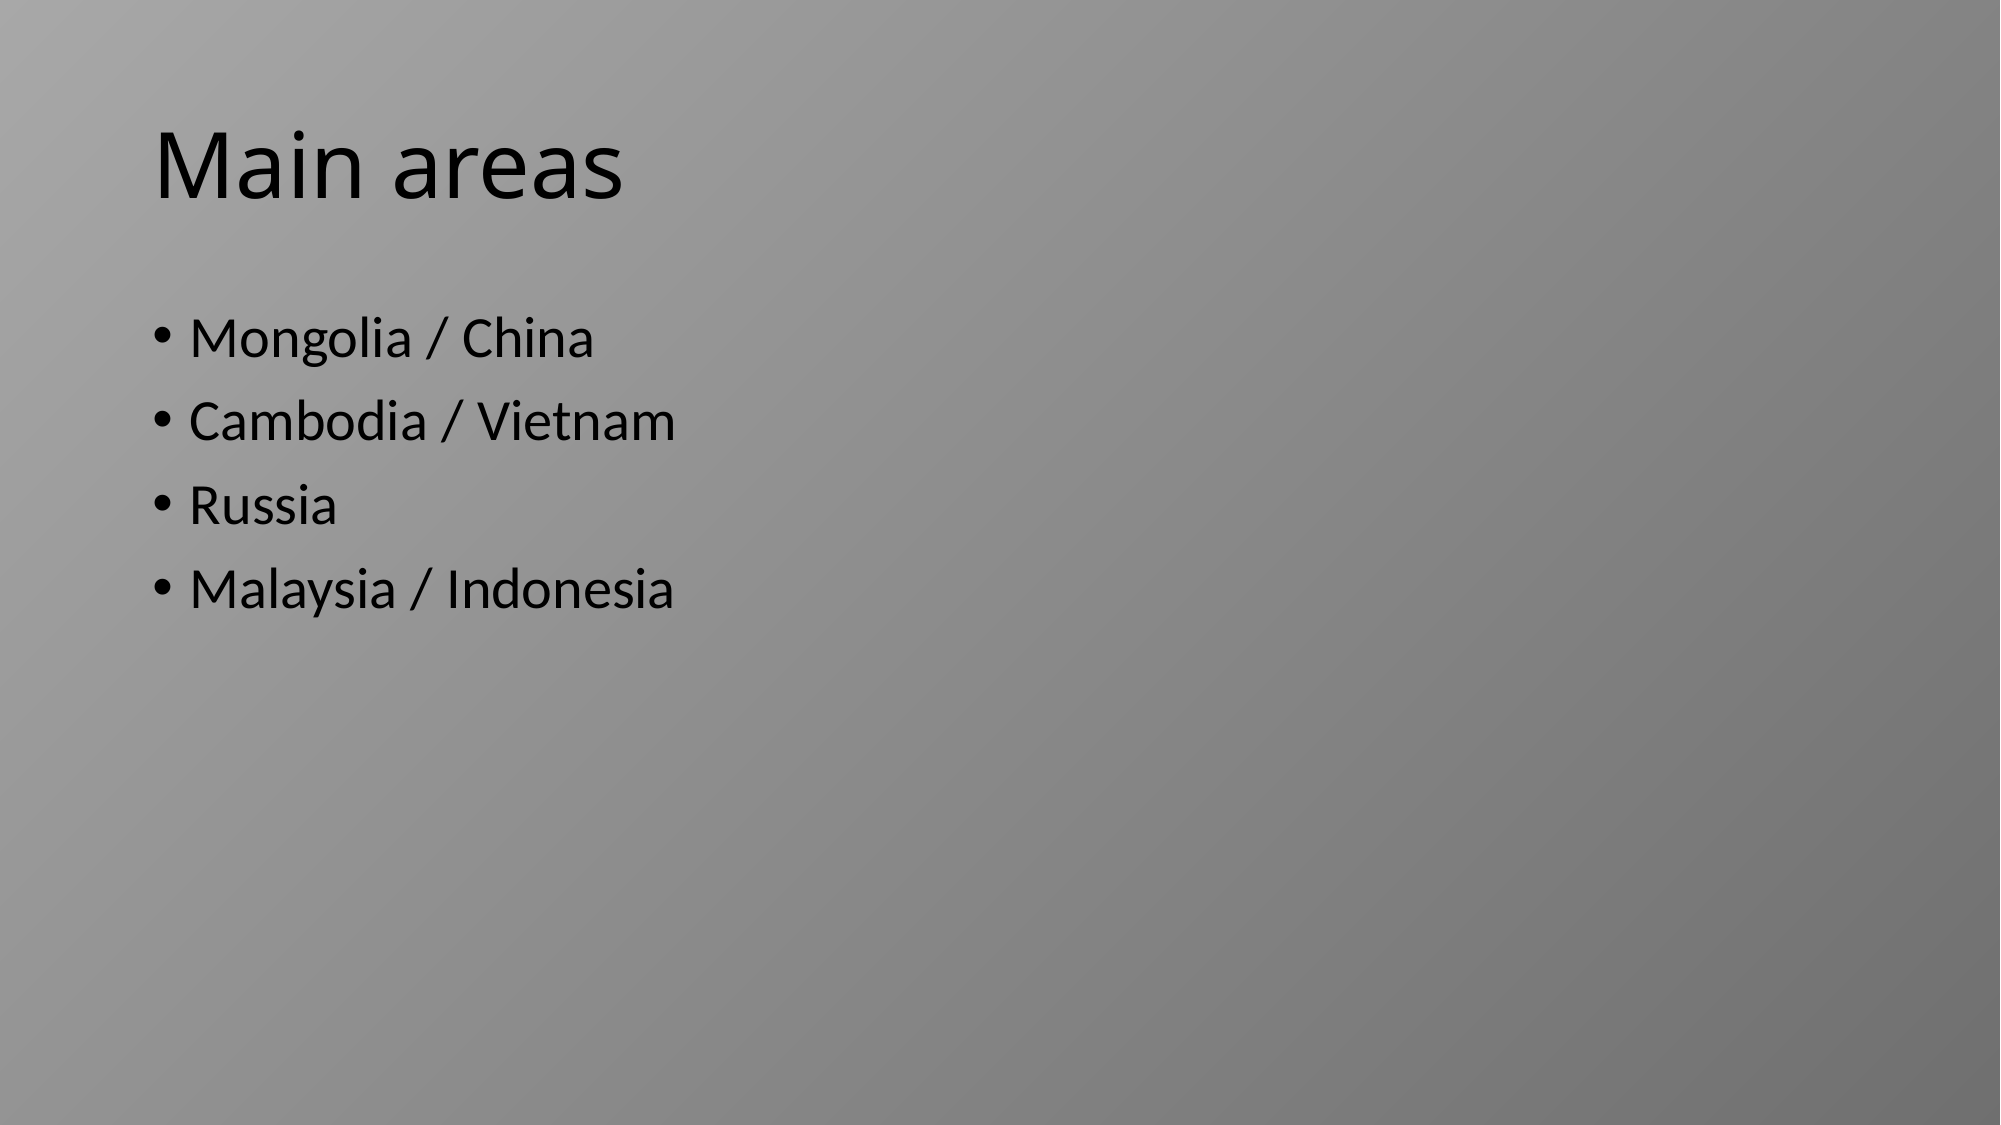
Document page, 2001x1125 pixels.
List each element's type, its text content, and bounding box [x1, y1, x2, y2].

list Mongolia / China Cambodia / Vietnam Russia Malaysia / Indonesia [137, 299, 1863, 1014]
title Main areas [137, 59, 1863, 278]
